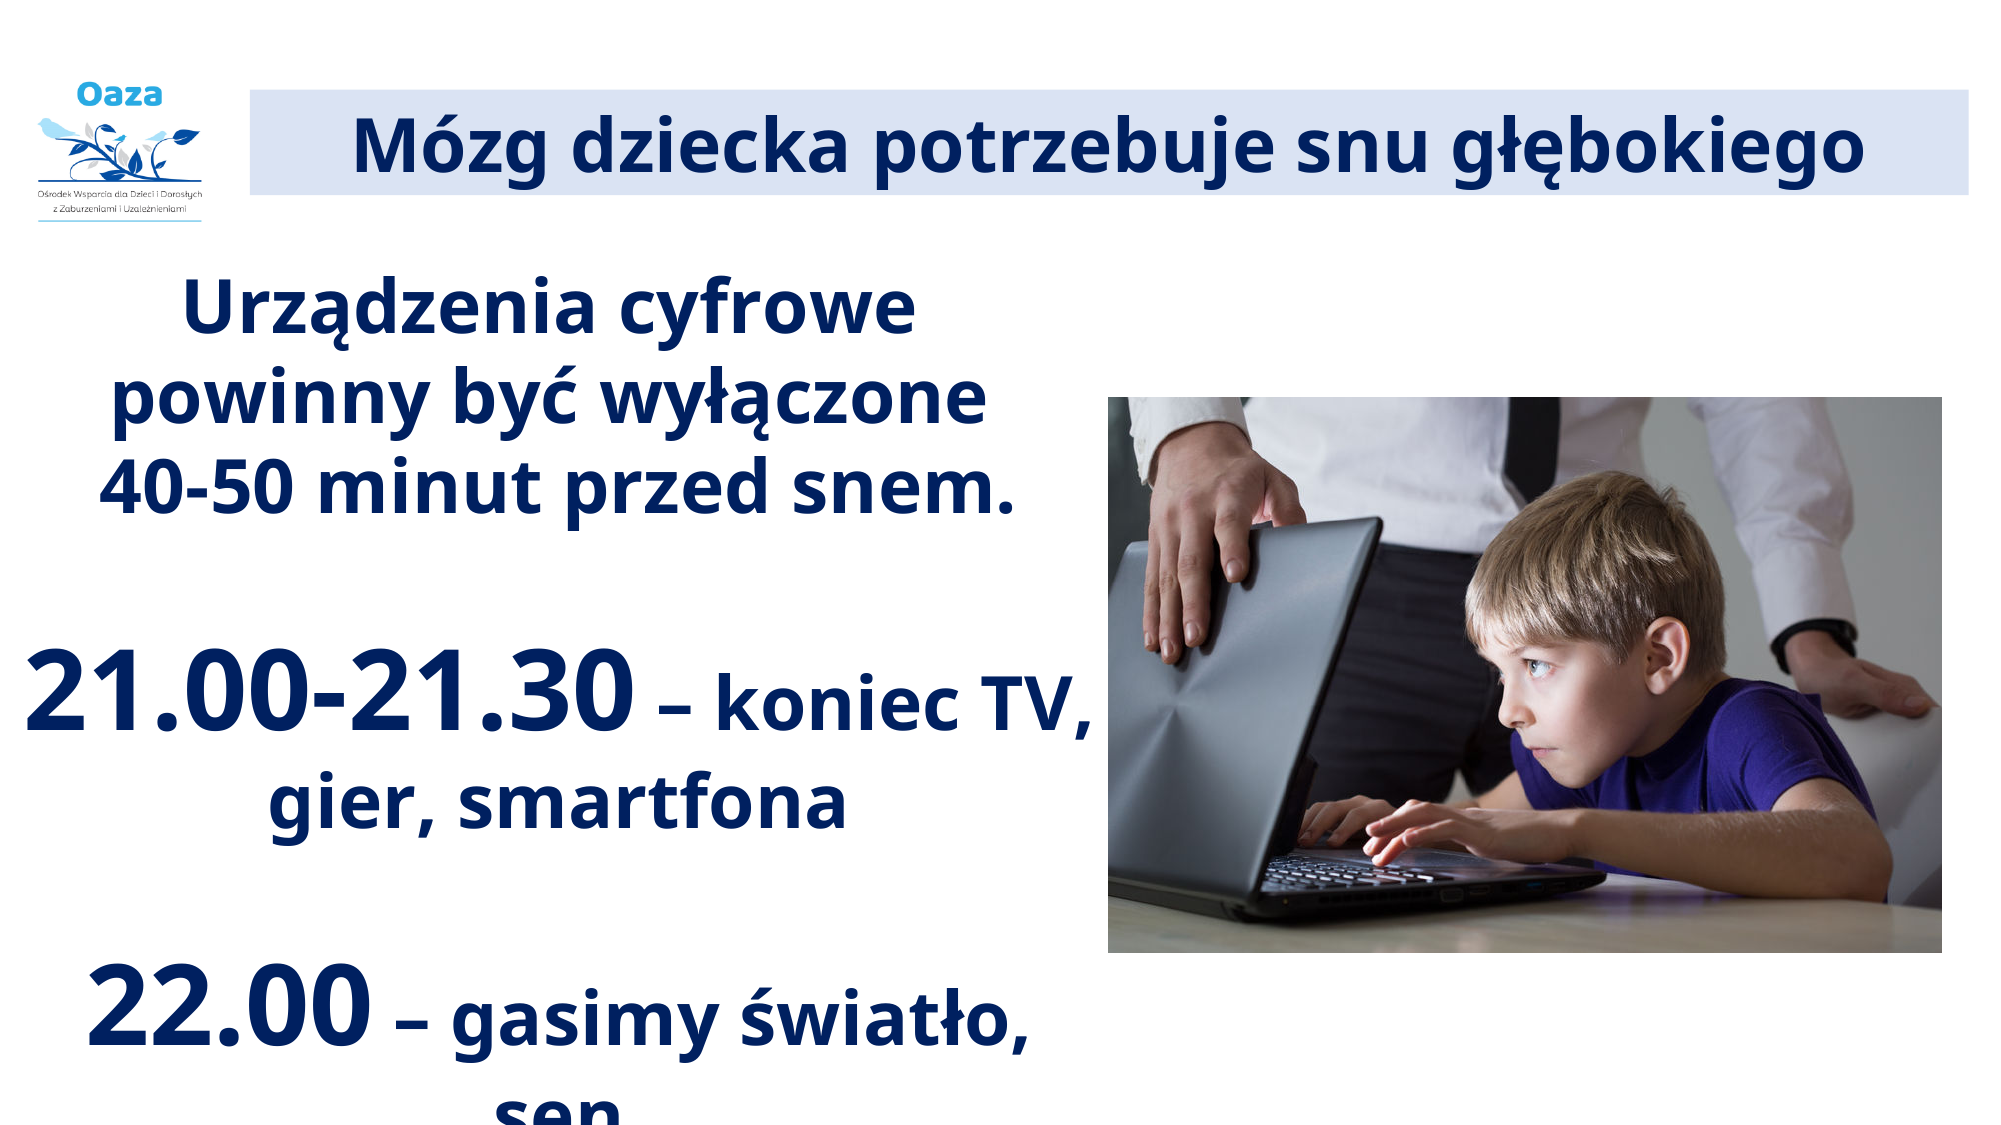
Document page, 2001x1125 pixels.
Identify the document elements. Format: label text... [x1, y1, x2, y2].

text_box Mózg dziecka potrzebuje snu głębokiego [249, 89, 1969, 196]
text_box Urządzenia cyfrowe powinny być wyłączone 40-50 minut przed snem. 21.00-21.30 – koniec TV, gier, smartfona 22.00 – gasimy światło, sen [0, 250, 1119, 1125]
picture [1119, 397, 1942, 953]
picture [36, 56, 203, 223]
